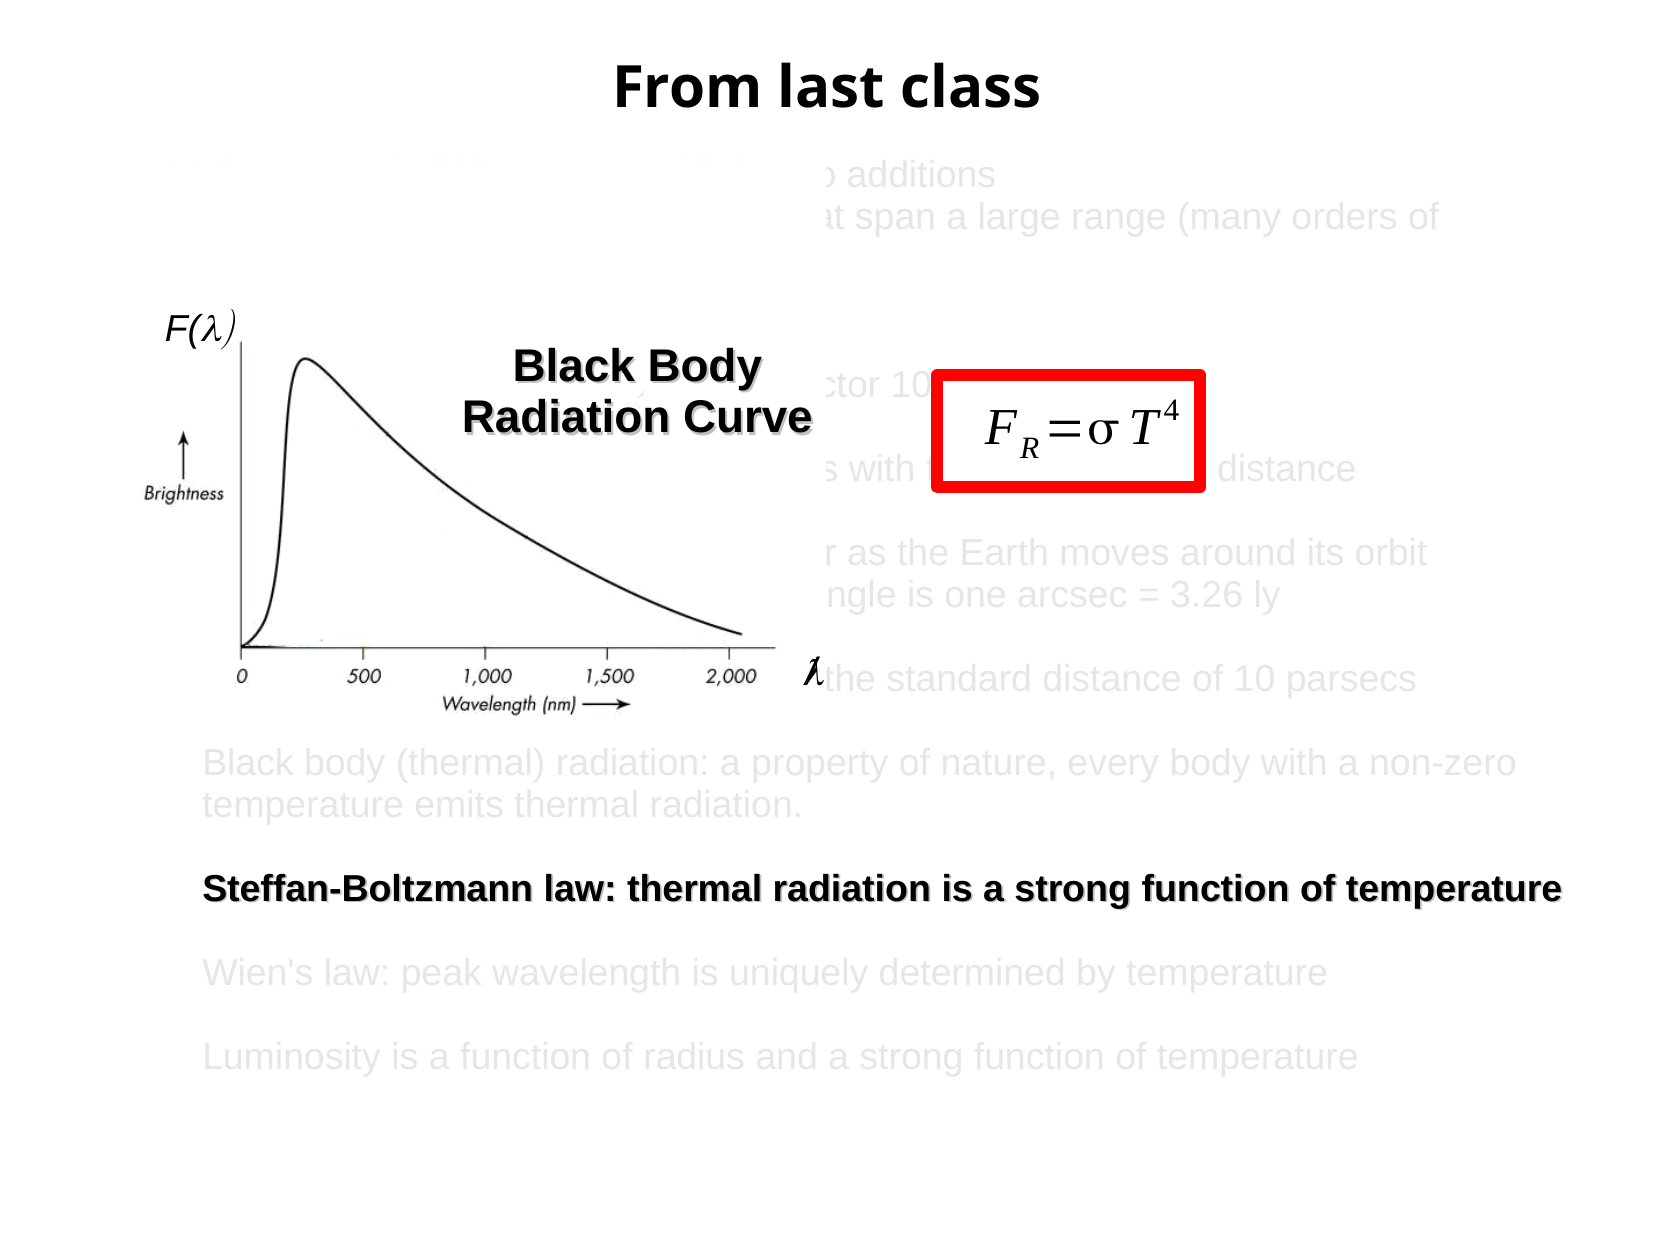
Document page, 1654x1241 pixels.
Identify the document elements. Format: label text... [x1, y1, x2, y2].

text_box Logarithms convert multiplications into additions Useful when dealing with numbers that span a large range (many orders of magnitude) Magnitude scale: A reverse scale Logarithmic: 5 magnitudes mean a factor 100 in brightness Physical brightness is called Flux, falls with the square of the distance Parallax: apparent movement of a star as the Earth moves around its orbit Parsec: distance where the parallax angle is one arcsec = 3.26 ly Absolute magnitude: Magnitude from the standard distance of 10 parsecs Black body (thermal) radiation: a property of nature, every body with a non-zero temperature emits thermal radiation. Steffan-Boltzmann law: thermal radiation is a strong function of temperature Wien's law: peak wavelength is uniquely determined by temperature Luminosity is a function of radius and a strong function of temperature [187, 146, 1613, 1241]
text_box From last class [0, 37, 1654, 134]
chart [967, 393, 1193, 466]
text_box F(l) [150, 300, 301, 364]
picture [75, 149, 826, 727]
text_box [937, 374, 1200, 488]
text_box l [787, 652, 938, 717]
text_box Black Body Radiation Curve [412, 332, 863, 451]
